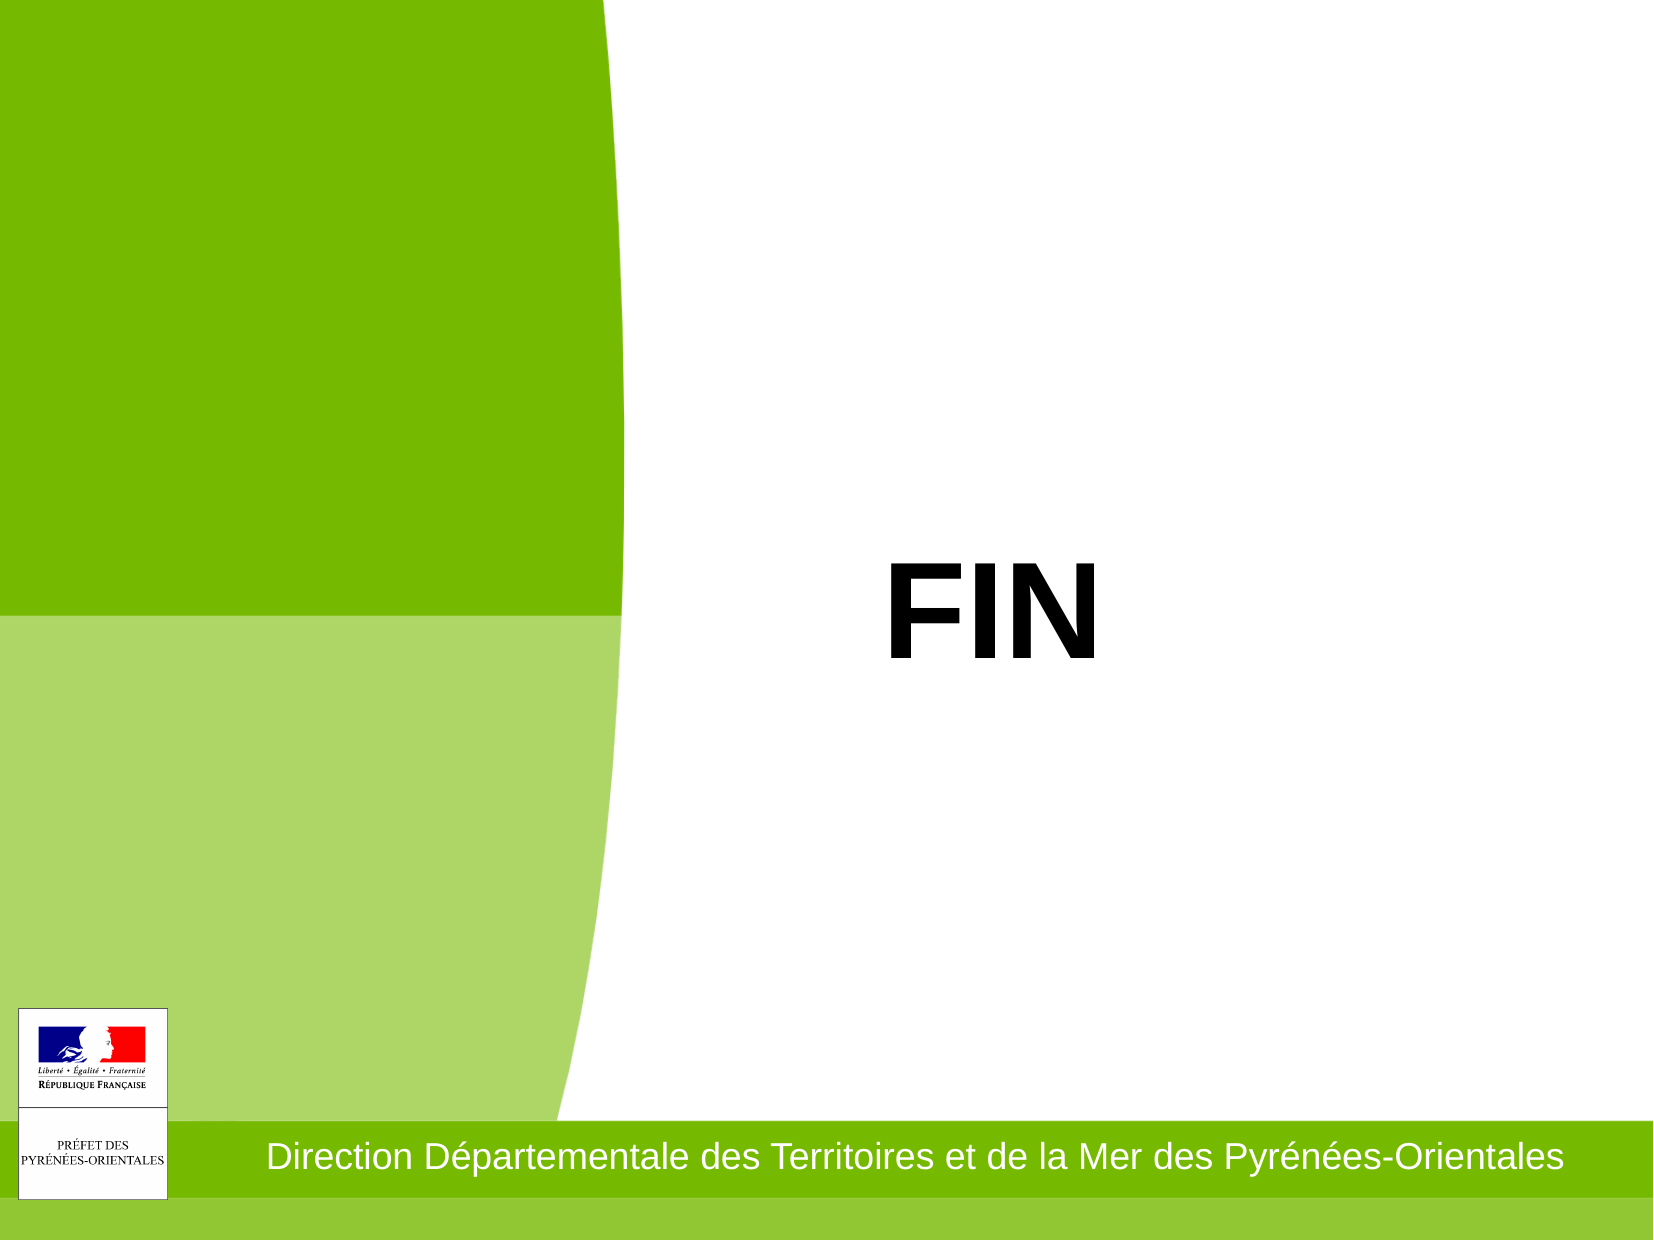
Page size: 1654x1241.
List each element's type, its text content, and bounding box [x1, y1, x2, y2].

text_box FIN [867, 526, 1120, 696]
picture [0, 0, 1653, 1240]
